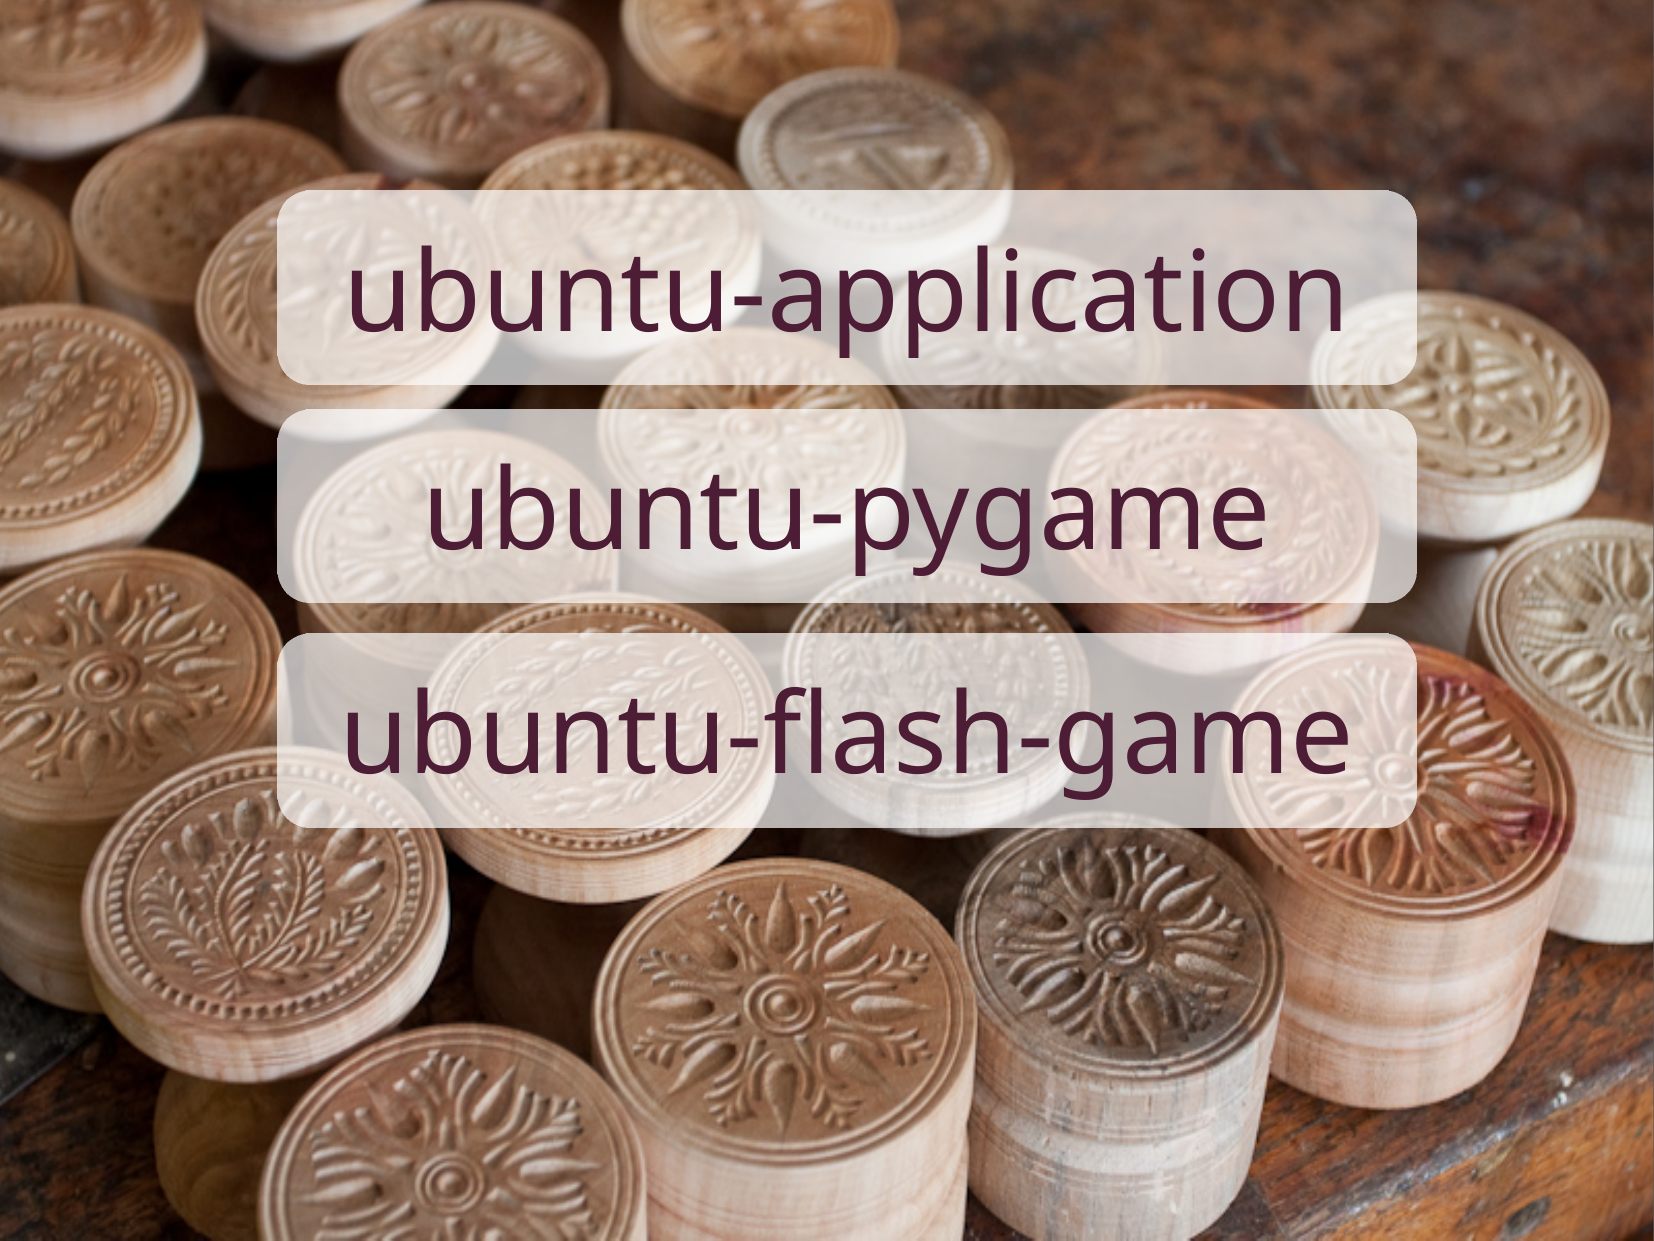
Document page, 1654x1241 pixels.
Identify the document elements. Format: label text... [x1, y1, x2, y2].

picture [0, 0, 1654, 1241]
text_box ubuntu-flash-game [277, 633, 1417, 828]
text_box ubuntu-pygame [277, 409, 1417, 603]
text_box ubuntu-application [277, 190, 1417, 385]
